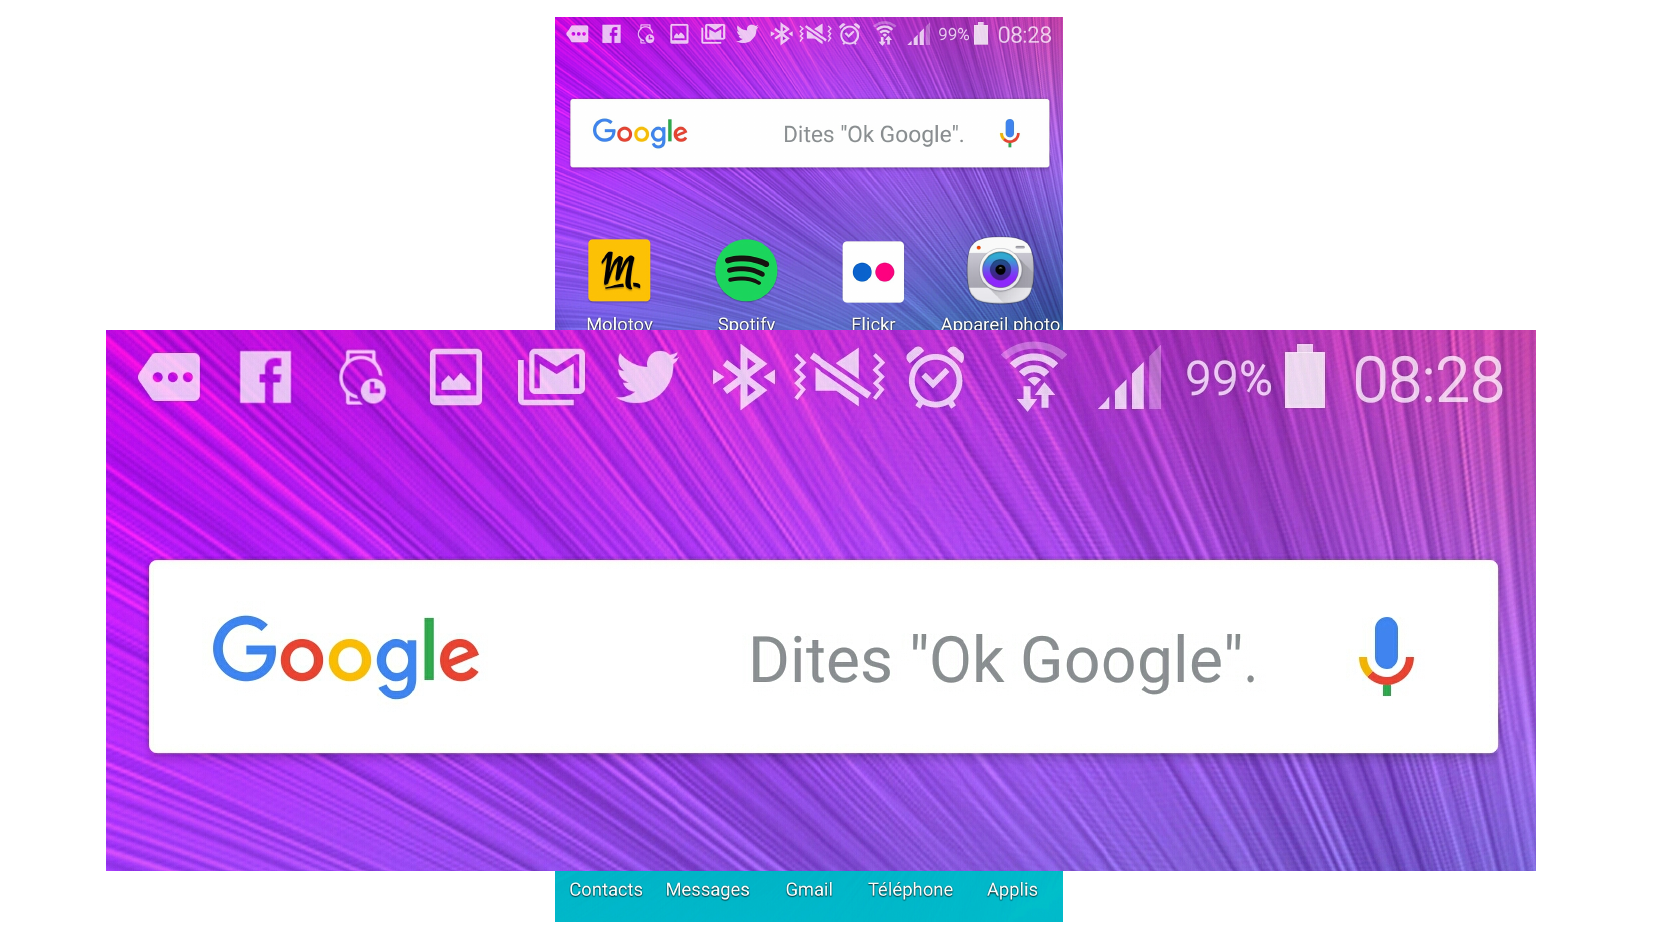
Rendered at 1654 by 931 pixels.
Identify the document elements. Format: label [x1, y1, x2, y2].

picture [106, 17, 1536, 922]
